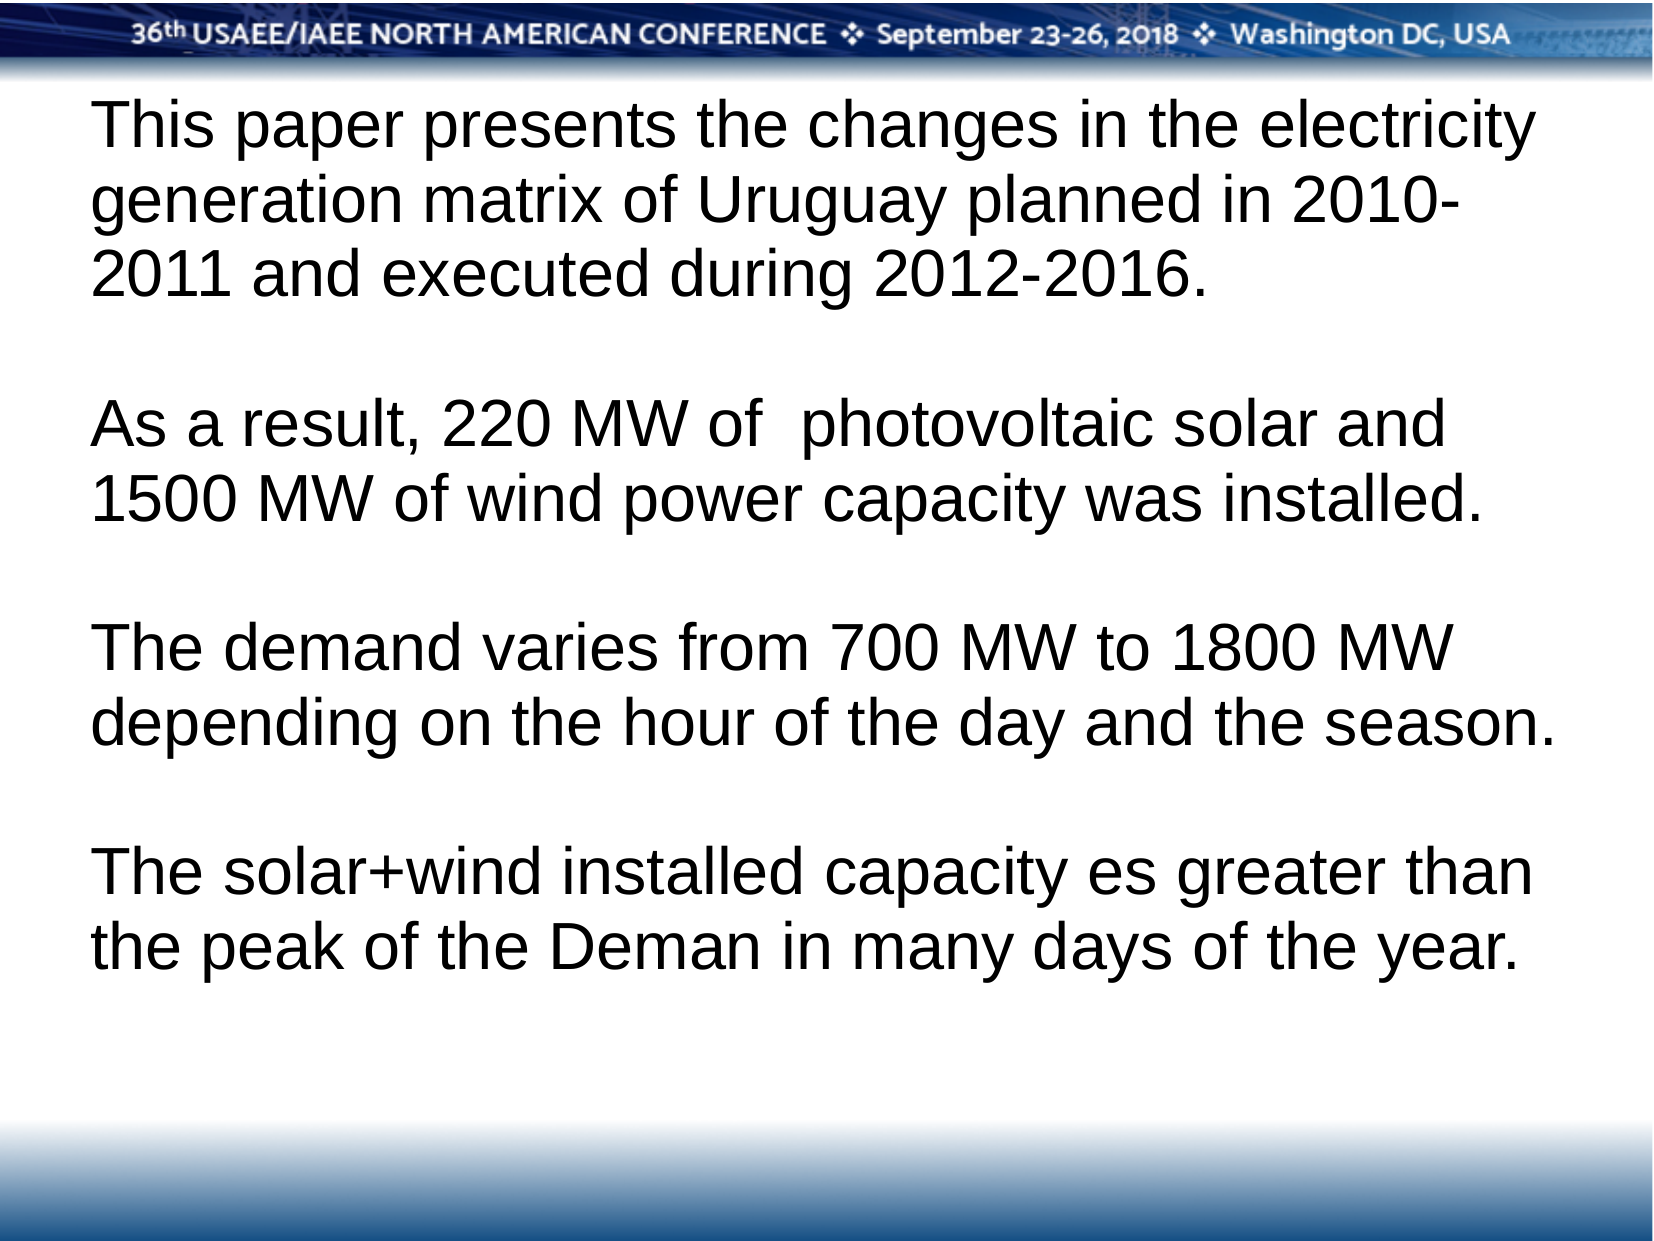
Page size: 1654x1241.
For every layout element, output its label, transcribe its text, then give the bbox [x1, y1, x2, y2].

picture [0, 3, 1653, 1241]
title This paper presents the changes in the electricity generation matrix of Uruguay planned in 2010-2011 and executed during 2012-2016. As a result, 220 MW of photovoltaic solar and 1500 MW of wind power capacity was installed. The demand varies from 700 MW to 1800 MW depending on the hour of the day and the season. The solar+wind installed capacity es greater than the peak of the Deman in many days of the year. [90, 172, 1579, 1048]
